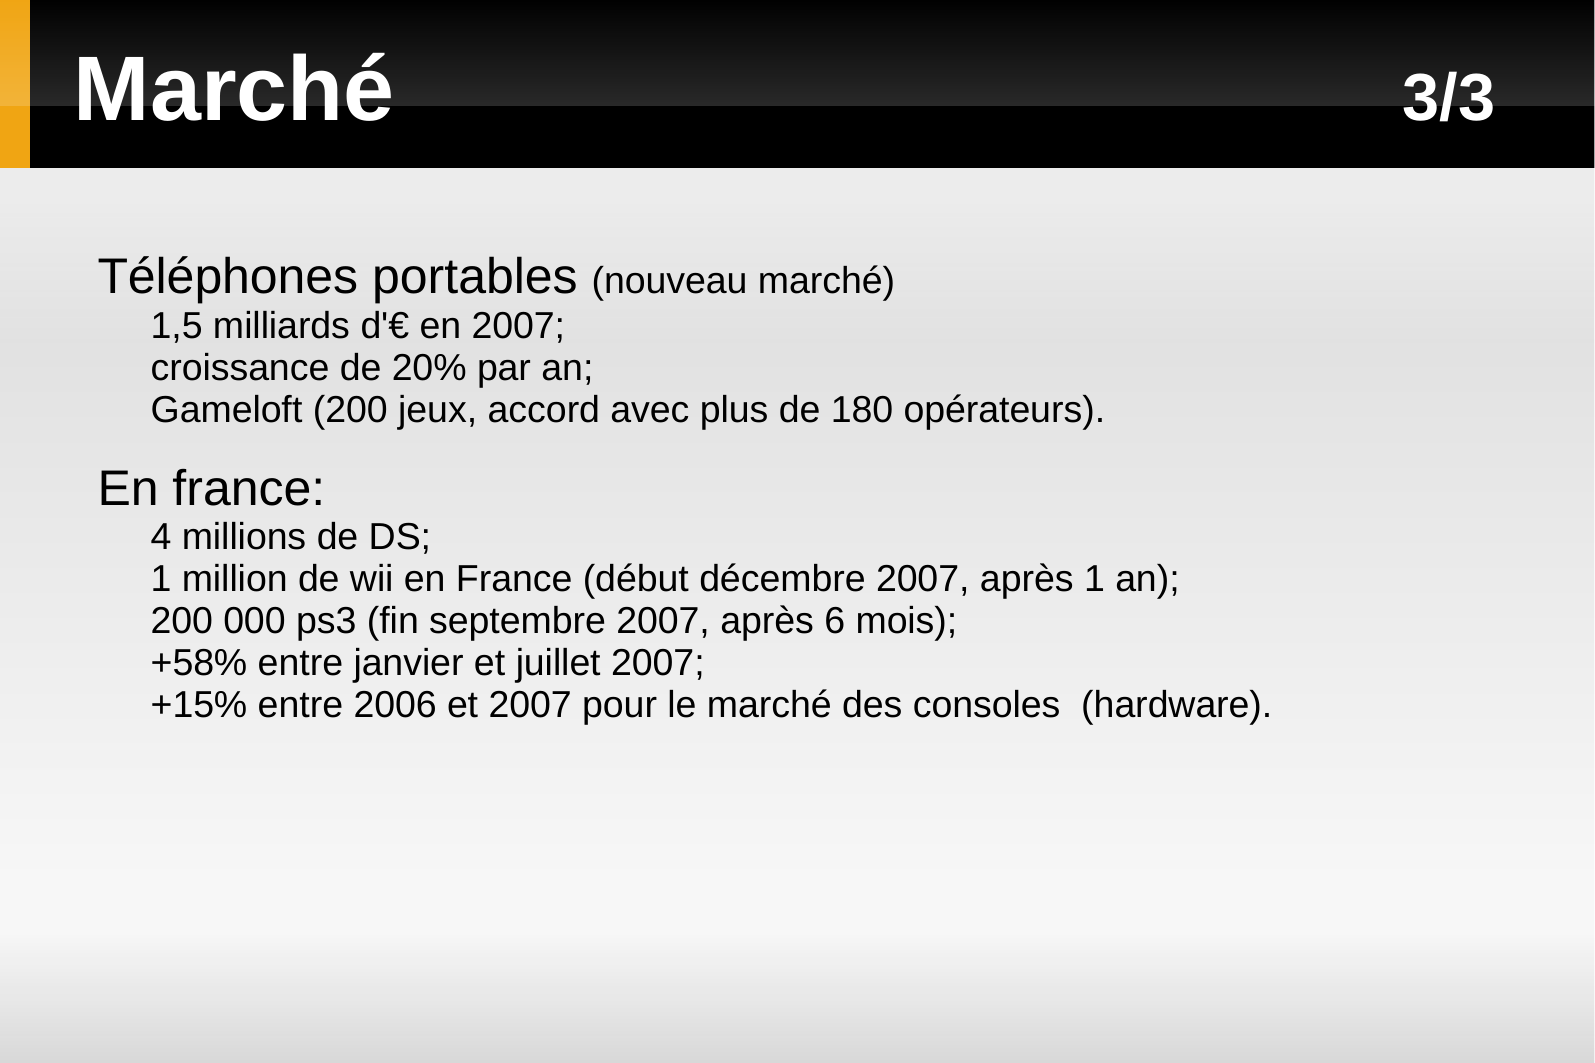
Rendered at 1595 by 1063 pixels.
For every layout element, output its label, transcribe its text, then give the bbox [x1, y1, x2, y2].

picture [0, 0, 1595, 1063]
list Téléphones portables (nouveau marché) 1,5 milliards d'€ en 2007; croissance de 20% par an; Gameloft (200 jeux, accord avec plus de 180 opérateurs). En france: 4 millions de DS; 1 million de wii en France (début décembre 2007, après 1 an); 200 000 ps3 (fin septembre 2007, après 6 mois); +58% entre janvier et juillet 2007; +15% entre 2006 et 2007 pour le marché des consoles (hardware). [79, 248, 1515, 936]
title Marché 3/3 [74, 7, 1510, 171]
